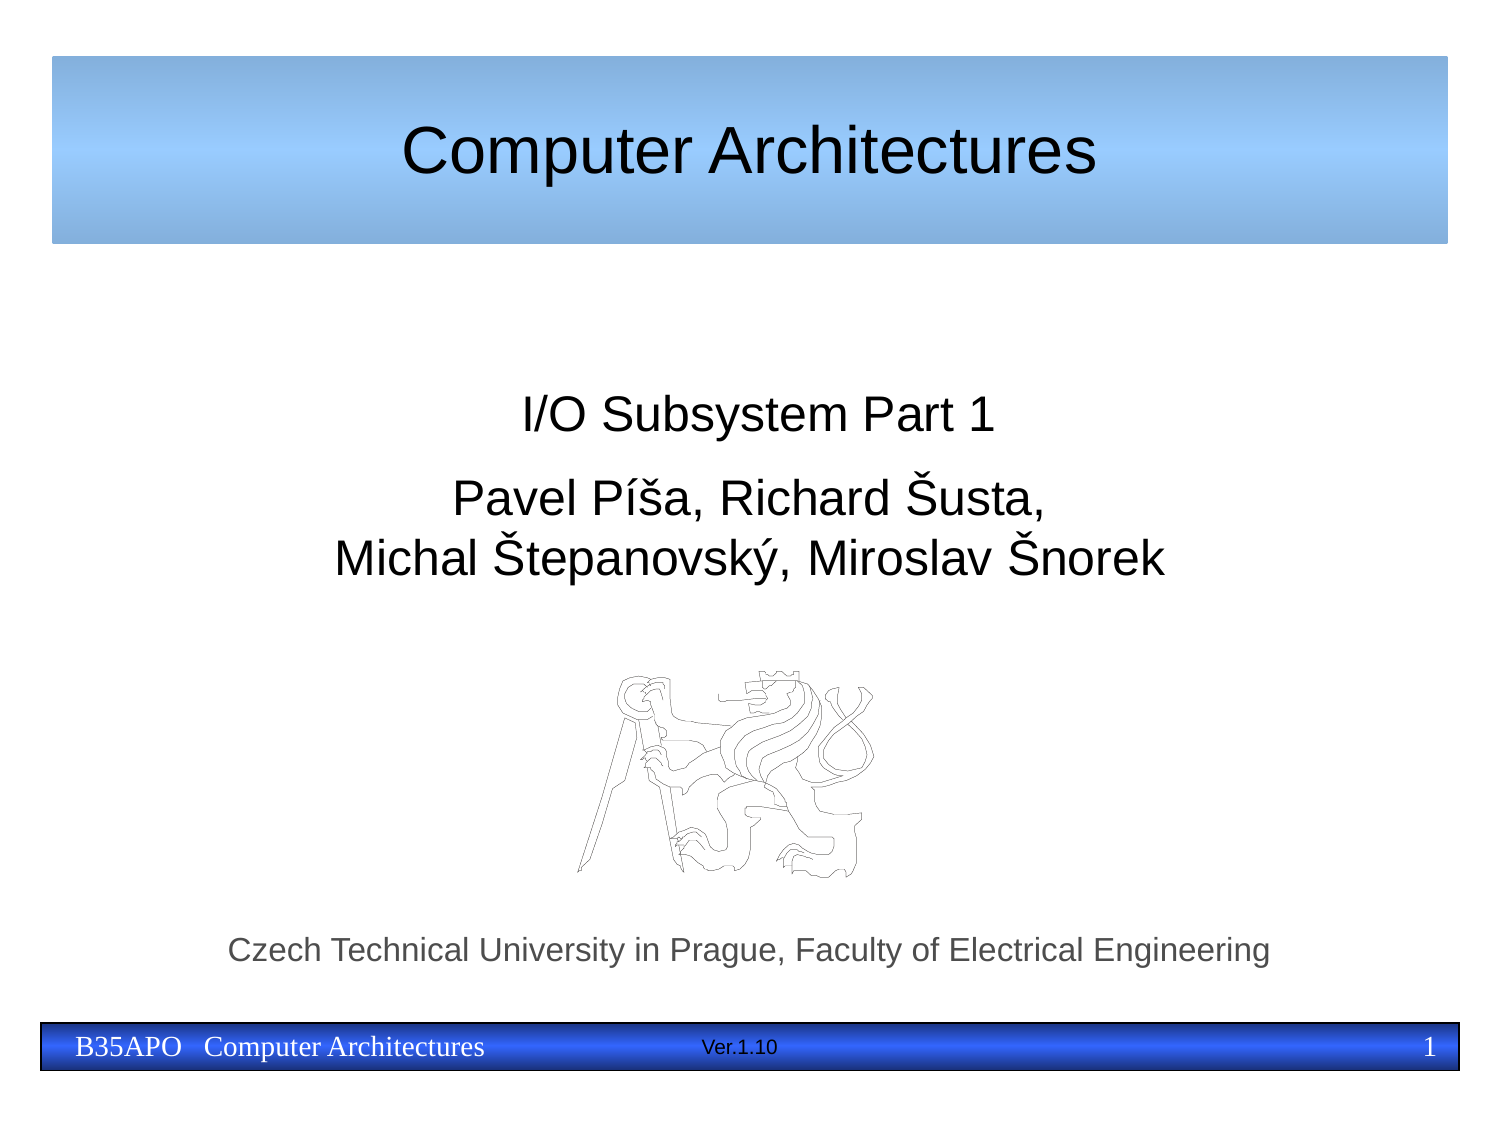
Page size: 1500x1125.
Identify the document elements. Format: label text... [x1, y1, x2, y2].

chart [574, 668, 879, 884]
text_box Czech Technical University in Prague, Faculty of Electrical Engineering [199, 920, 1301, 977]
text_box I/O Subsystem Part 1 Pavel Píša, Richard Šusta, Michal Štepanovský, Miroslav Šnorek [53, 374, 1447, 594]
title Computer Architectures [52, 56, 1448, 244]
text_box Ver.1.10 [686, 1028, 805, 1065]
